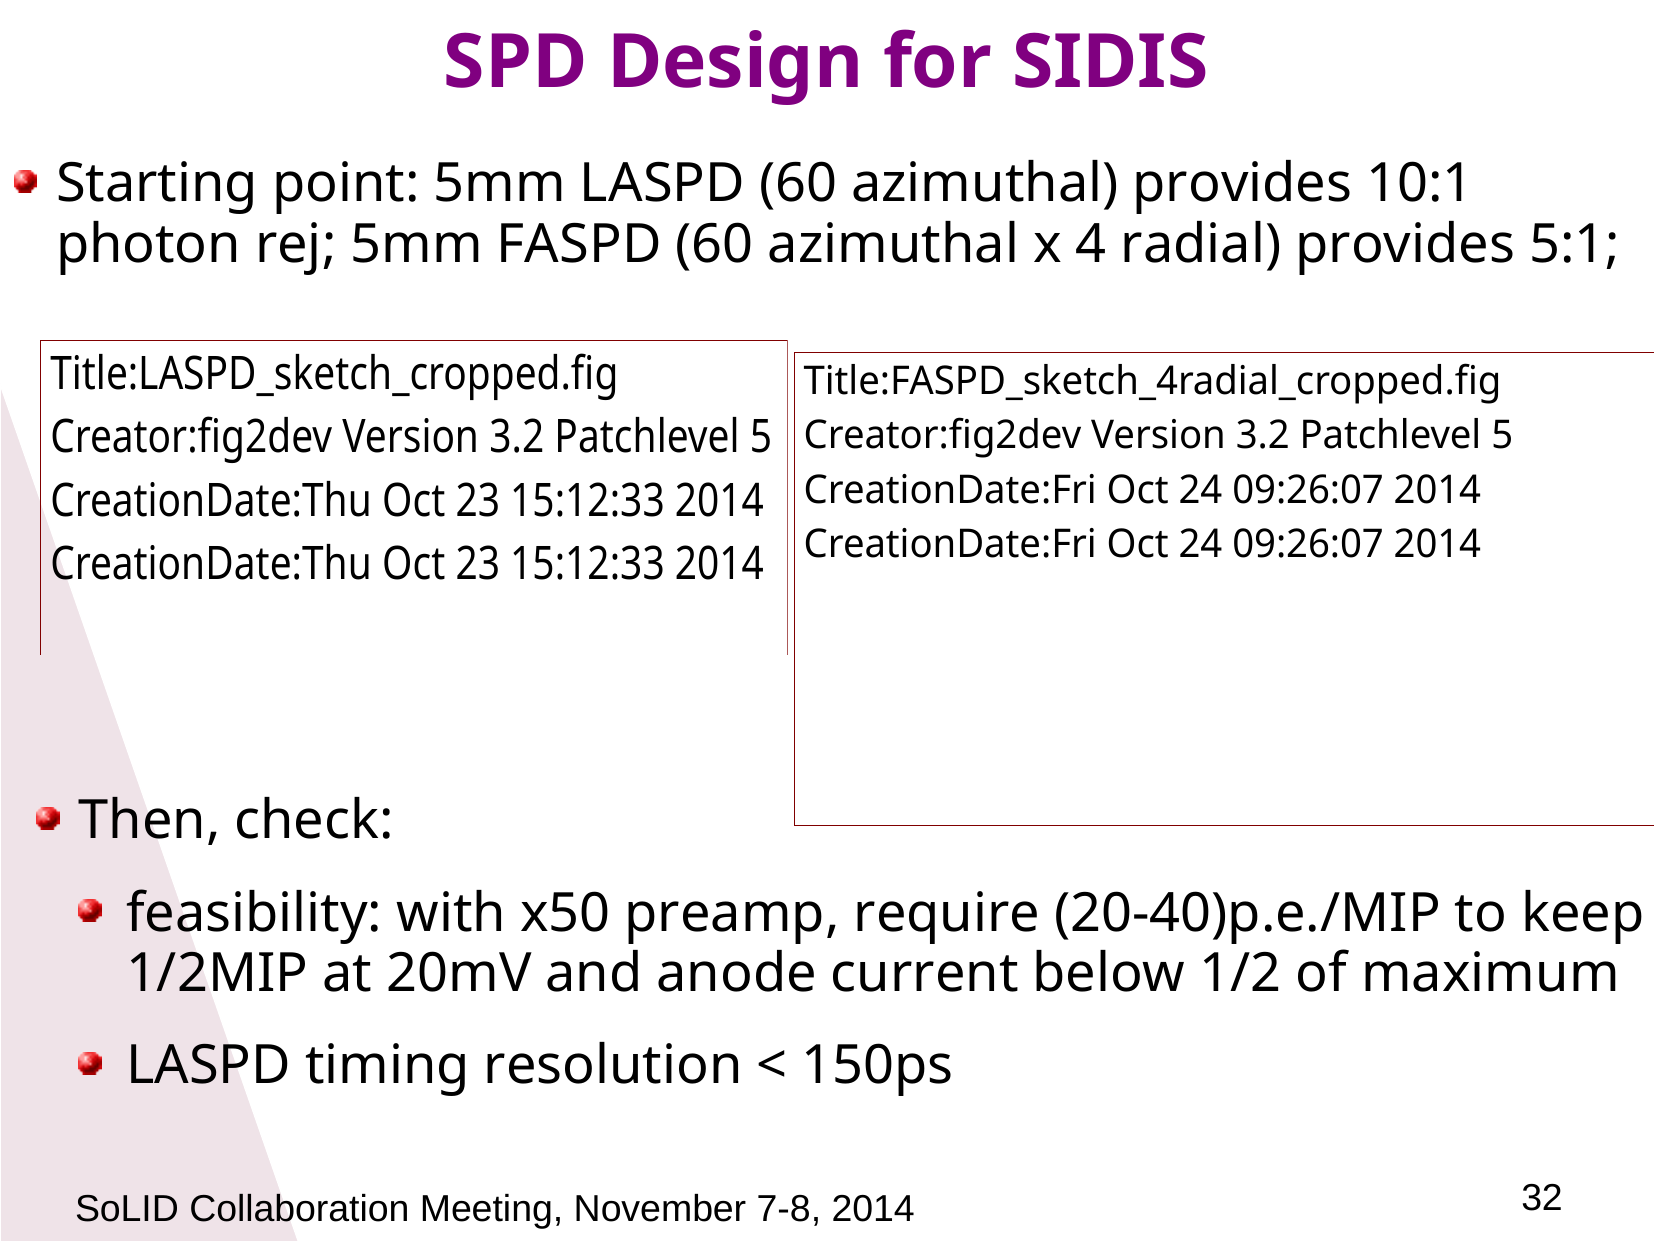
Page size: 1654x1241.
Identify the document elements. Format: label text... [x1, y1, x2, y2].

picture [791, 349, 1653, 783]
text_box Then, check: feasibility: with x50 preamp, require (20-40)p.e./MIP to keep 1/2MIP at 20mV and anode current below 1/2 of maximum LASPD timing resolution < 150ps [3, 783, 1653, 1164]
picture [37, 337, 788, 655]
title SPD Design for SIDIS [0, 13, 1653, 146]
text_box Starting point: 5mm LASPD (60 azimuthal) provides 10:1 photon rej; 5mm FASPD (60 azimuthal x 4 radial) provides 5:1; [0, 146, 1653, 282]
